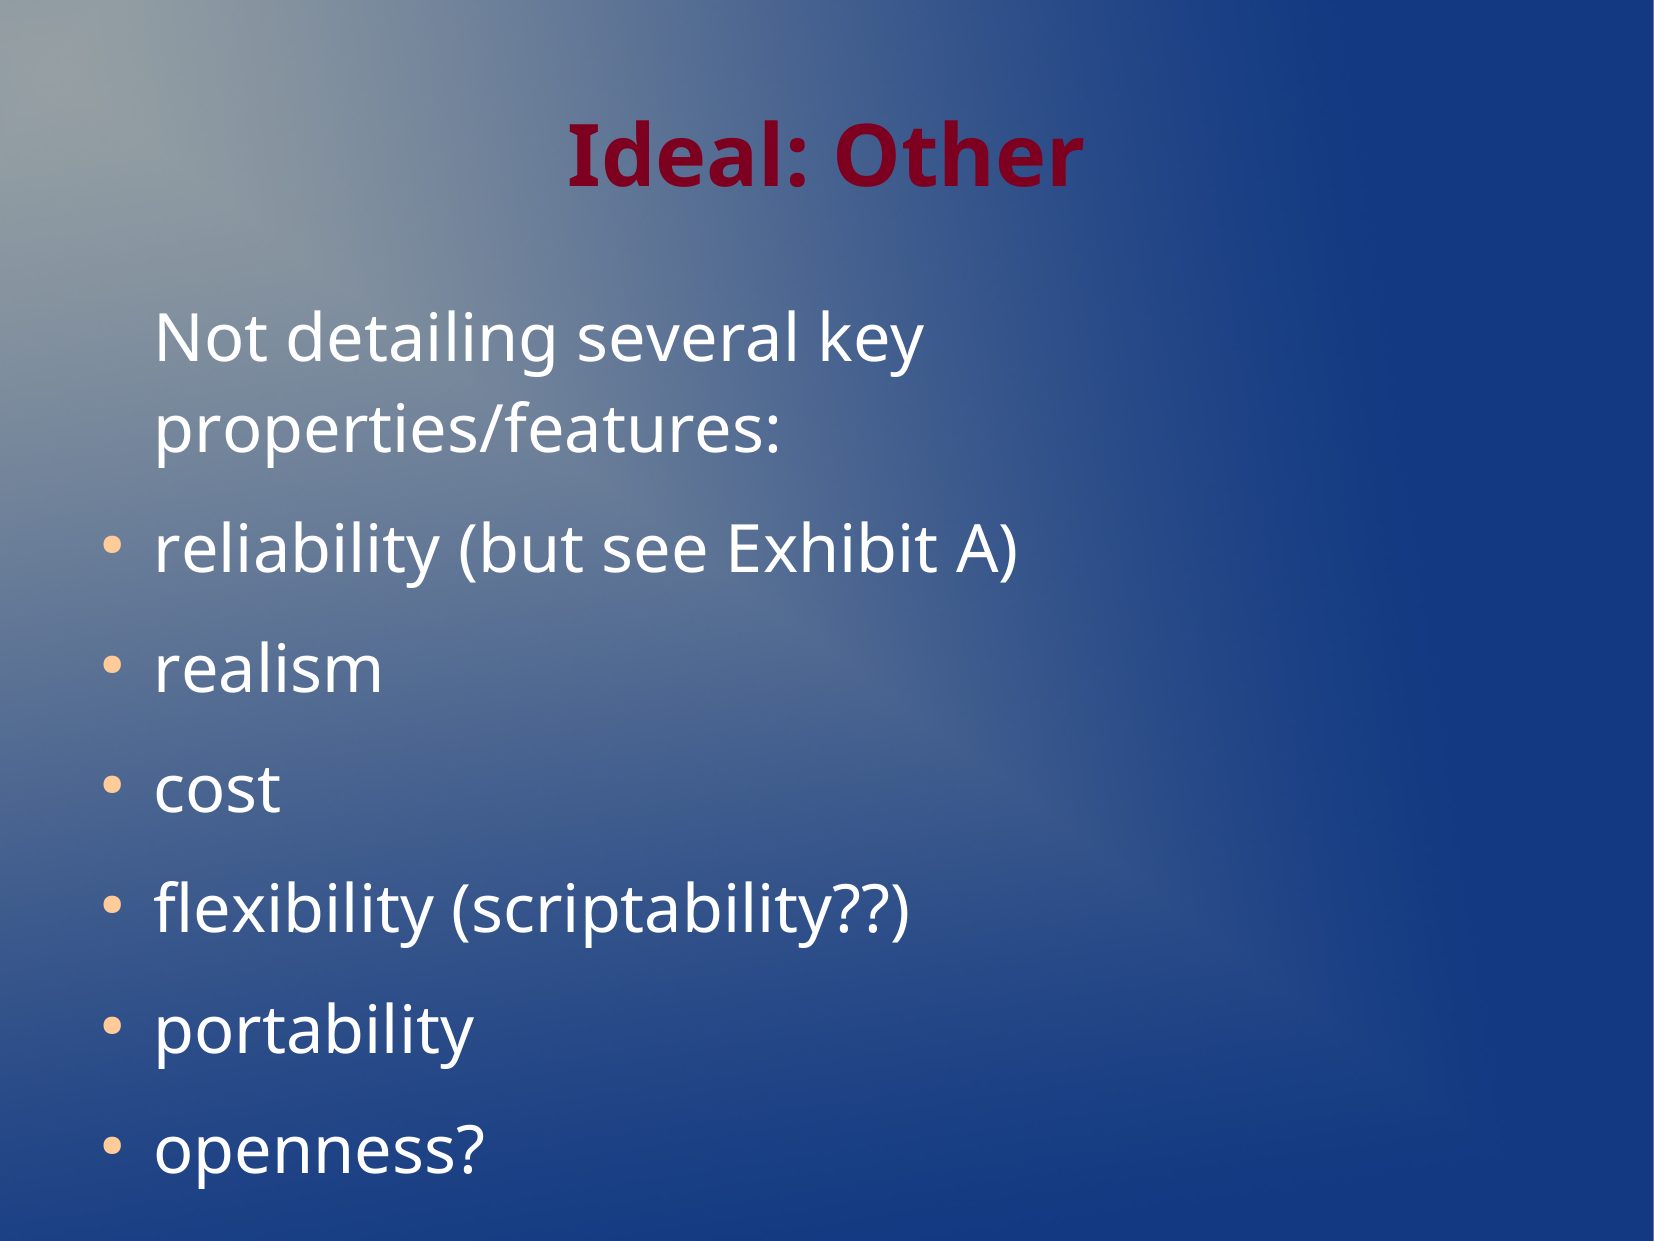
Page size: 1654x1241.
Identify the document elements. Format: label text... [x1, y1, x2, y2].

list Not detailing several key properties/features: reliability (but see Exhibit A) realism cost flexibility (scriptability??) portability openness? [82, 290, 1571, 1241]
picture [0, 0, 1654, 1241]
title Ideal: Other [82, 49, 1571, 257]
